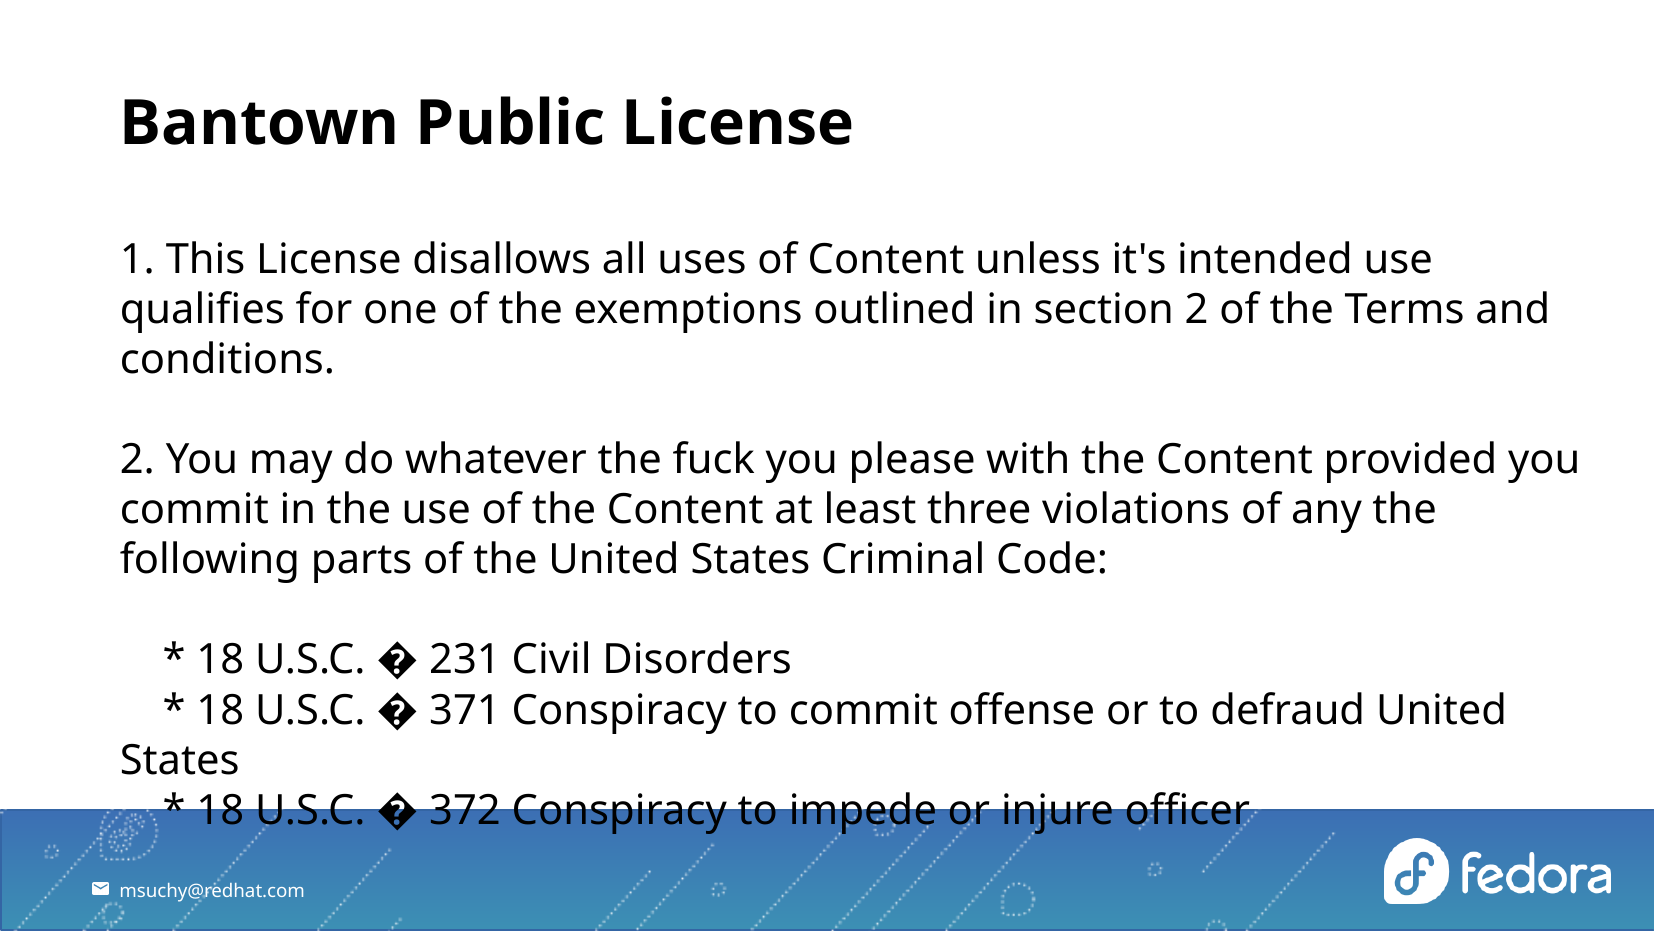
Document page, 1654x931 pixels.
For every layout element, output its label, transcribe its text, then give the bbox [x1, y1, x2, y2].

picture [1384, 881, 1611, 904]
text_box Bantown Public License 1. This License disallows all uses of Content unless it's intended use qualifies for one of the exemptions outlined in section 2 of the Terms and conditions. 2. You may do whatever the fuck you please with the Content provided you commit in the use of the Content at least three violations of any the following parts of the United States Criminal Code: * 18 U.S.C. � 231 Civil Disorders * 18 U.S.C. � 371 Conspiracy to commit offense or to defraud United States * 18 U.S.C. � 372 Conspiracy to impede or injure officer [104, 74, 1620, 881]
picture [0, 484, 1374, 931]
